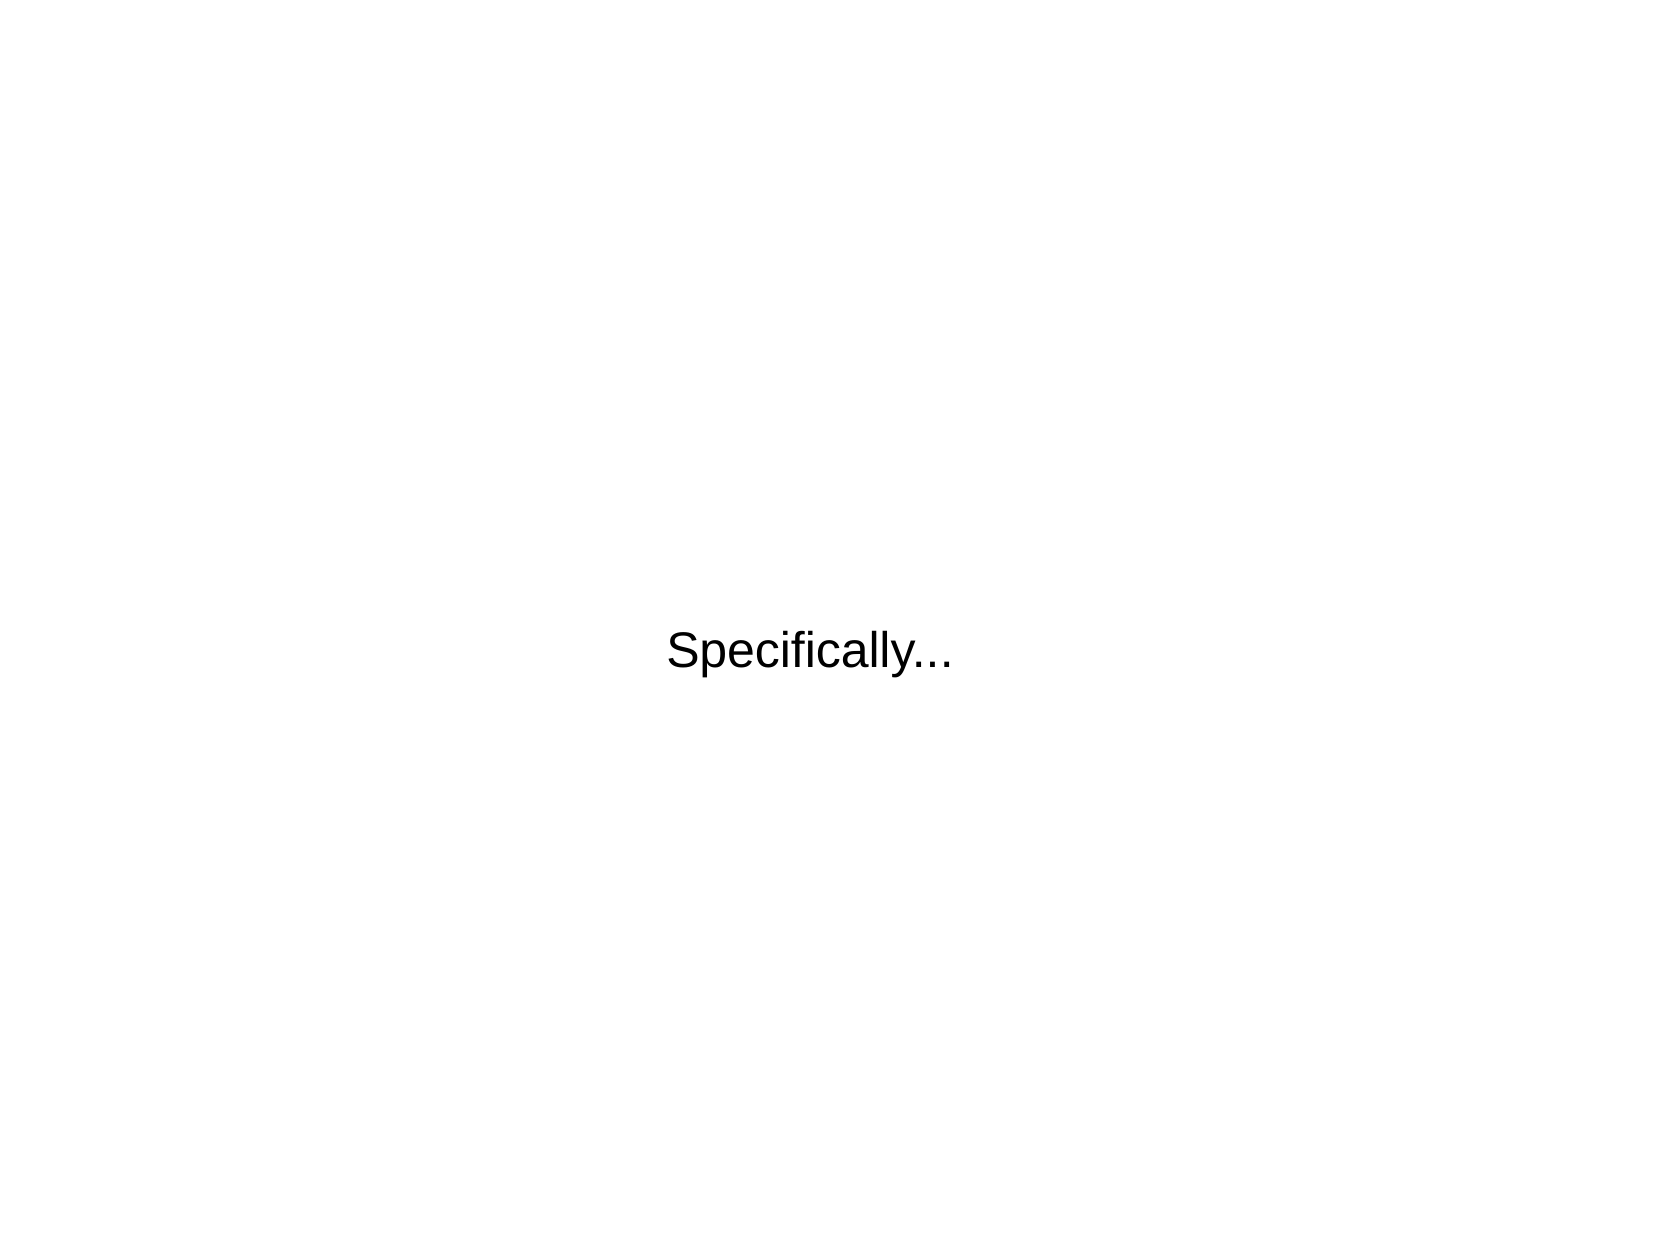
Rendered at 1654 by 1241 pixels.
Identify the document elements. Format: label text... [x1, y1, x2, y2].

subtitle Specifically... [82, 290, 1538, 1010]
